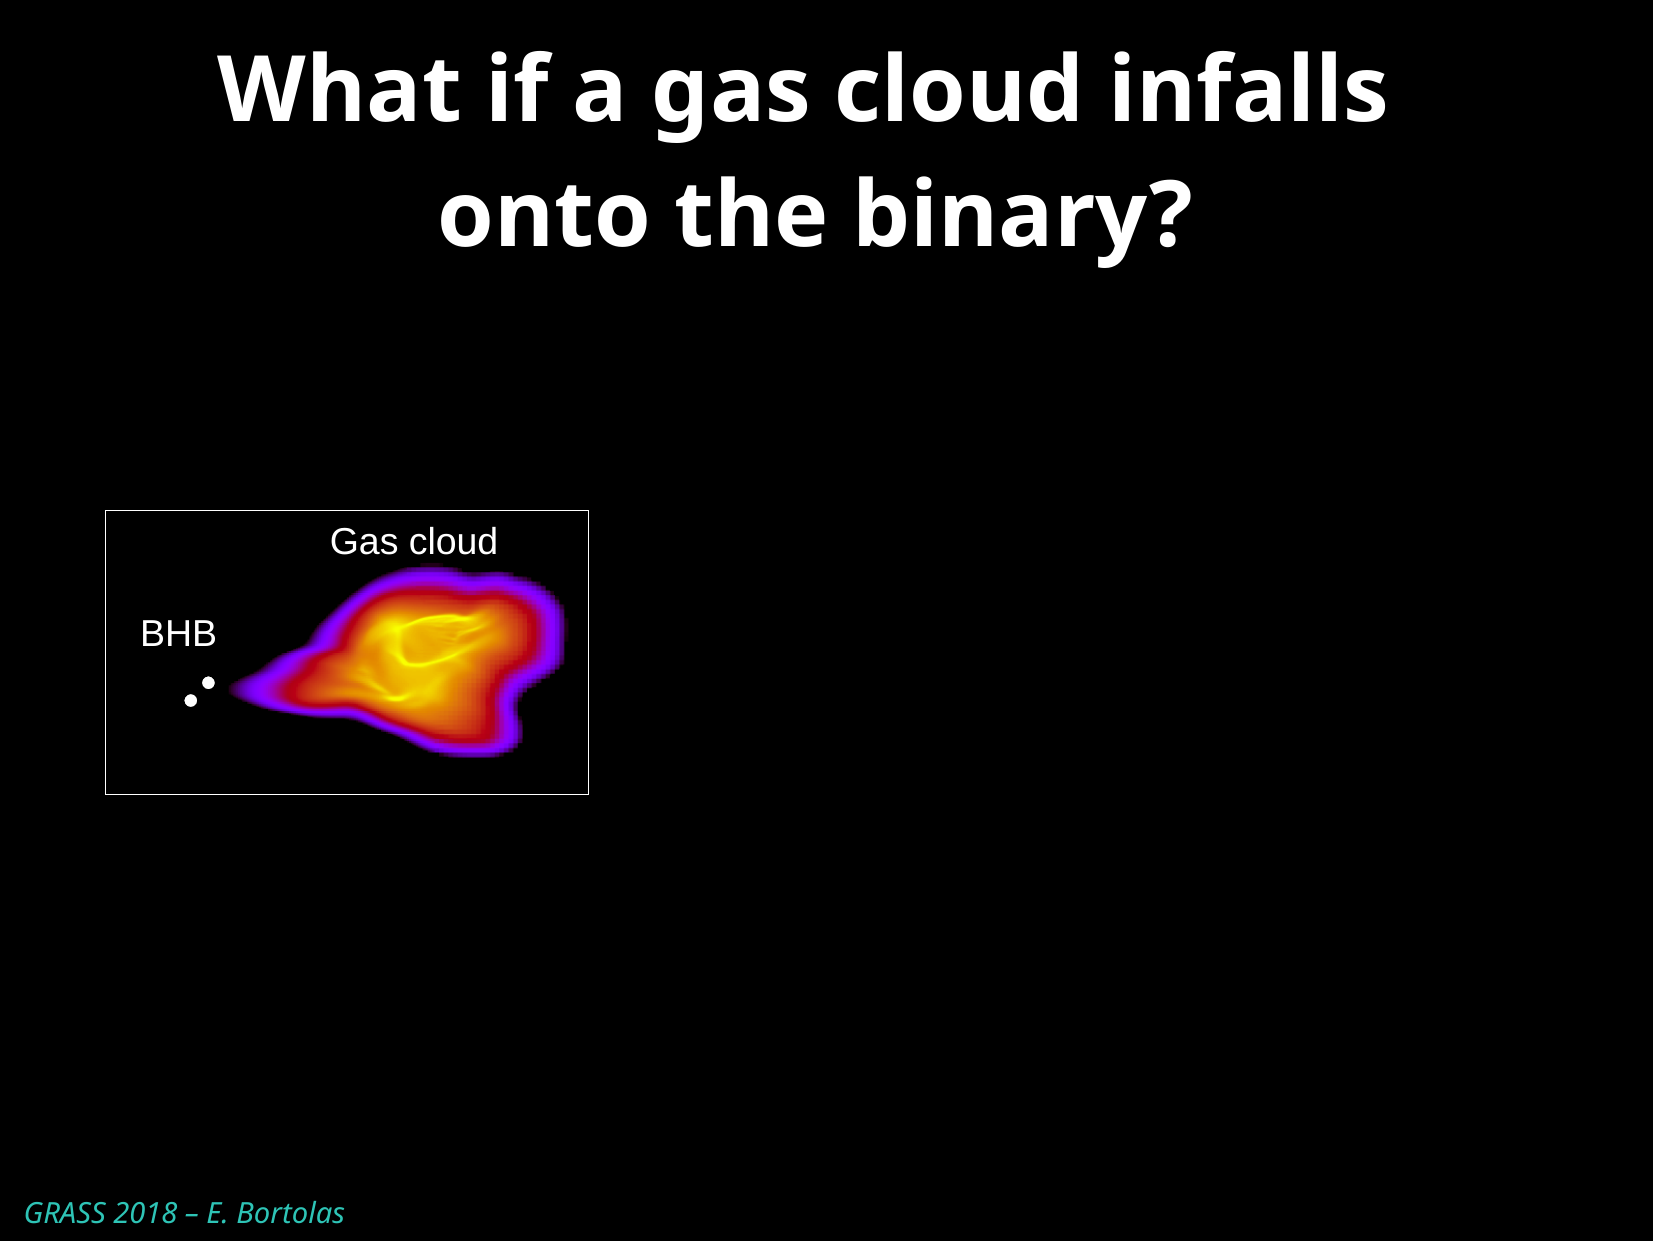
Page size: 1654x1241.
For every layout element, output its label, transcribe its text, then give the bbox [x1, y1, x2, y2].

text_box GRASS 2018 – E. Bortolas [0, 1185, 361, 1241]
text_box What if a gas cloud infalls onto the binary? [90, 16, 1542, 237]
text_box BHB [125, 605, 381, 663]
picture [104, 510, 589, 795]
text_box [200, 675, 216, 691]
text_box [183, 693, 199, 709]
text_box Gas cloud [315, 513, 571, 571]
